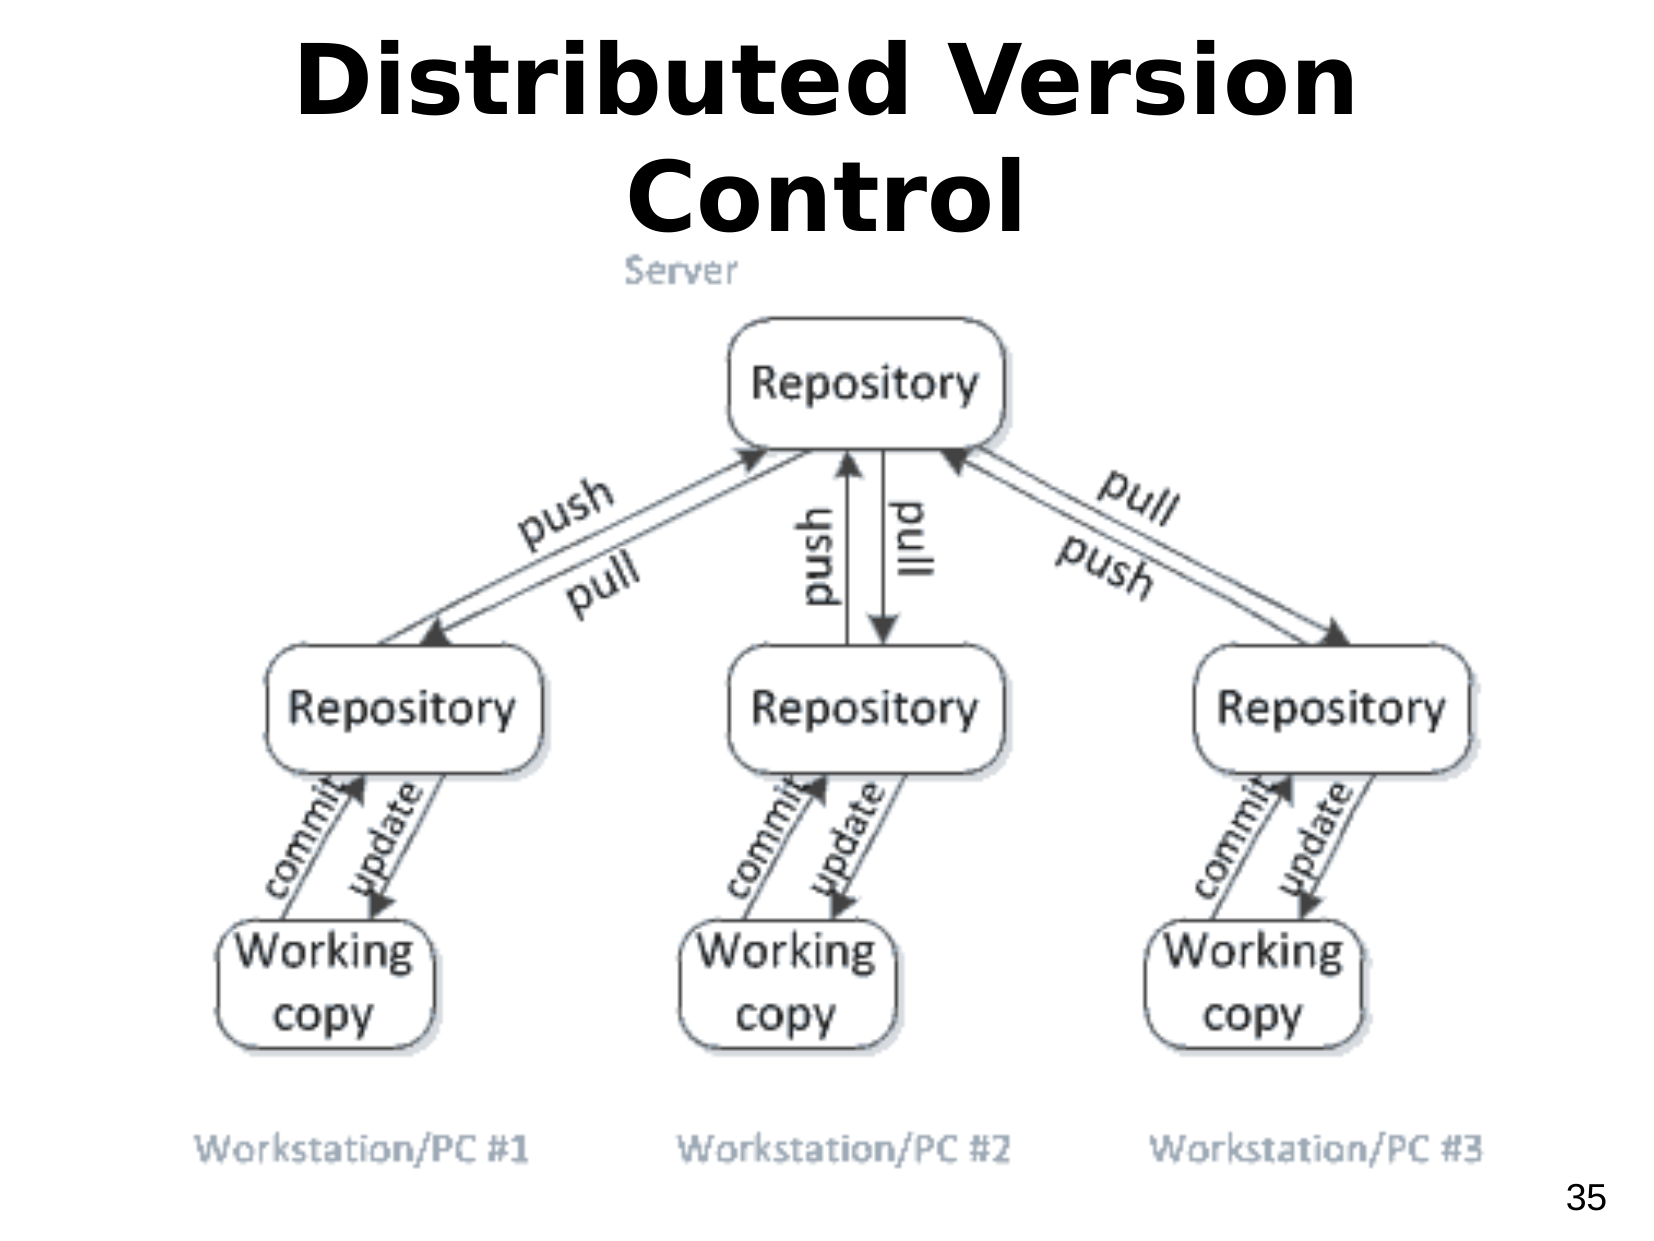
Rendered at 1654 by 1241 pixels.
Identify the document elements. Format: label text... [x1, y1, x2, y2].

title Distributed Version Control [82, 61, 1571, 207]
picture [136, 236, 1518, 1205]
